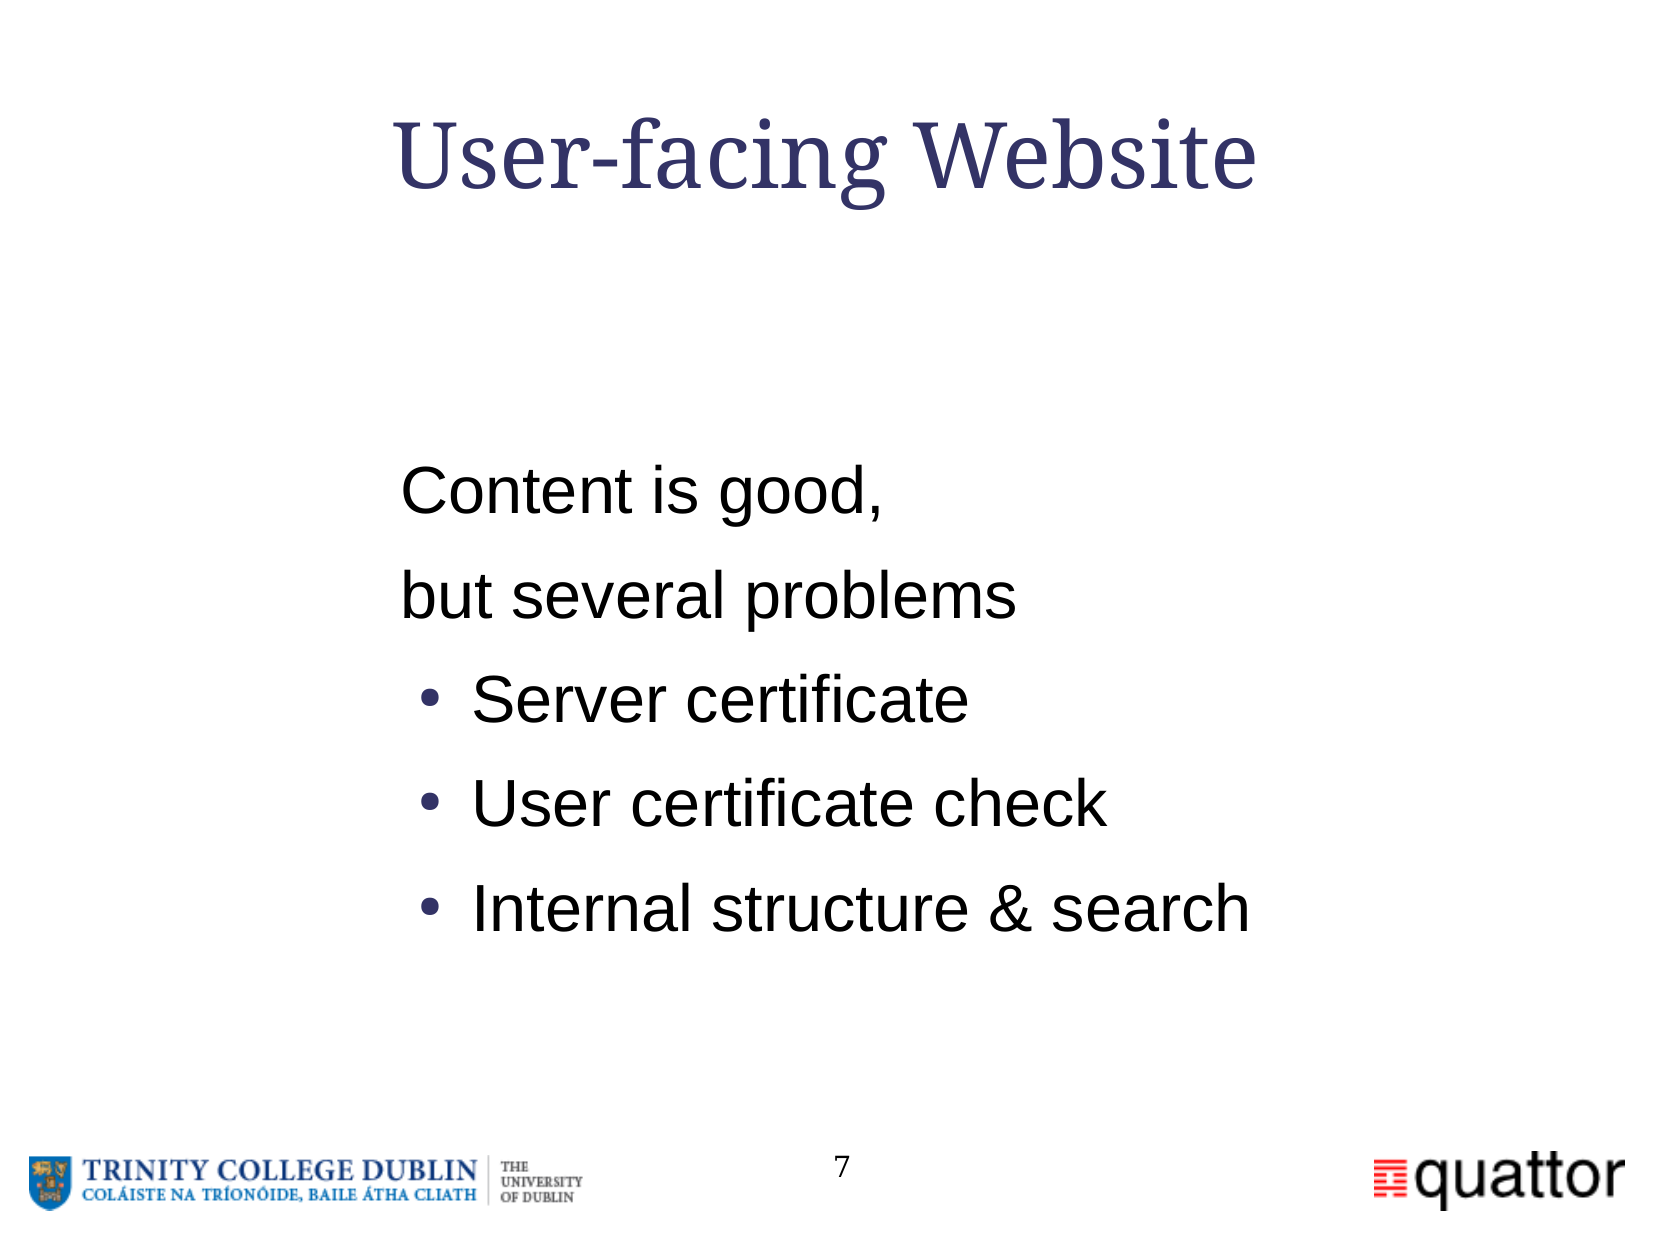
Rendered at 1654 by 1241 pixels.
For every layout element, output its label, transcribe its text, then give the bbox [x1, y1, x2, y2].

list Content is good, but several problems Server certificate User certificate check Internal structure & search [82, 290, 1571, 1109]
picture [1374, 1151, 1625, 1211]
title User-facing Website [82, 49, 1571, 257]
picture [29, 1155, 588, 1211]
